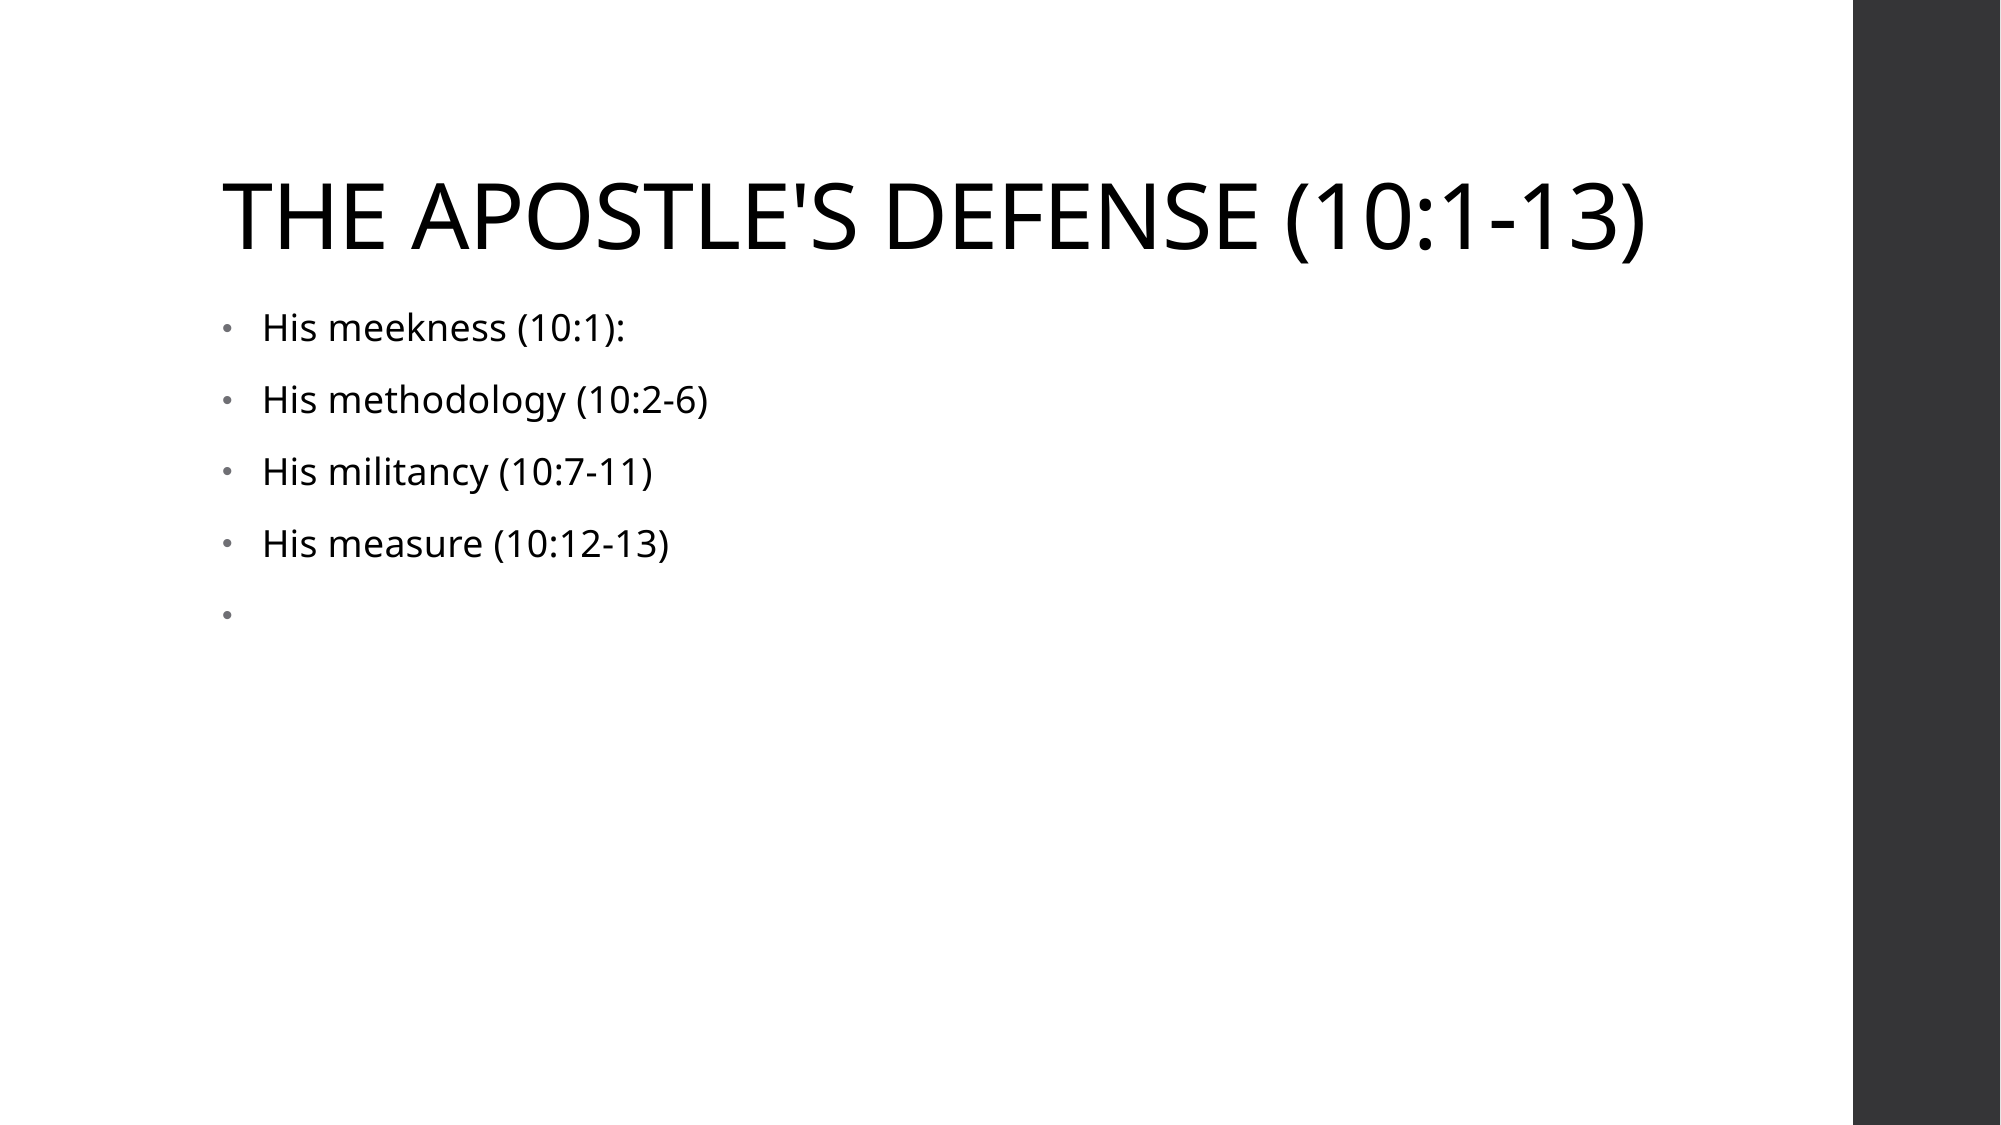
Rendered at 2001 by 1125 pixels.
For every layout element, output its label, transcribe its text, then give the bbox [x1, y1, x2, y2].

title THE APOSTLE'S DEFENSE (10:1-13) [206, 60, 1797, 278]
list His meekness (10:1): His methodology (10:2-6) His militancy (10:7-11) His measure (10:12-13) [206, 299, 1617, 1014]
